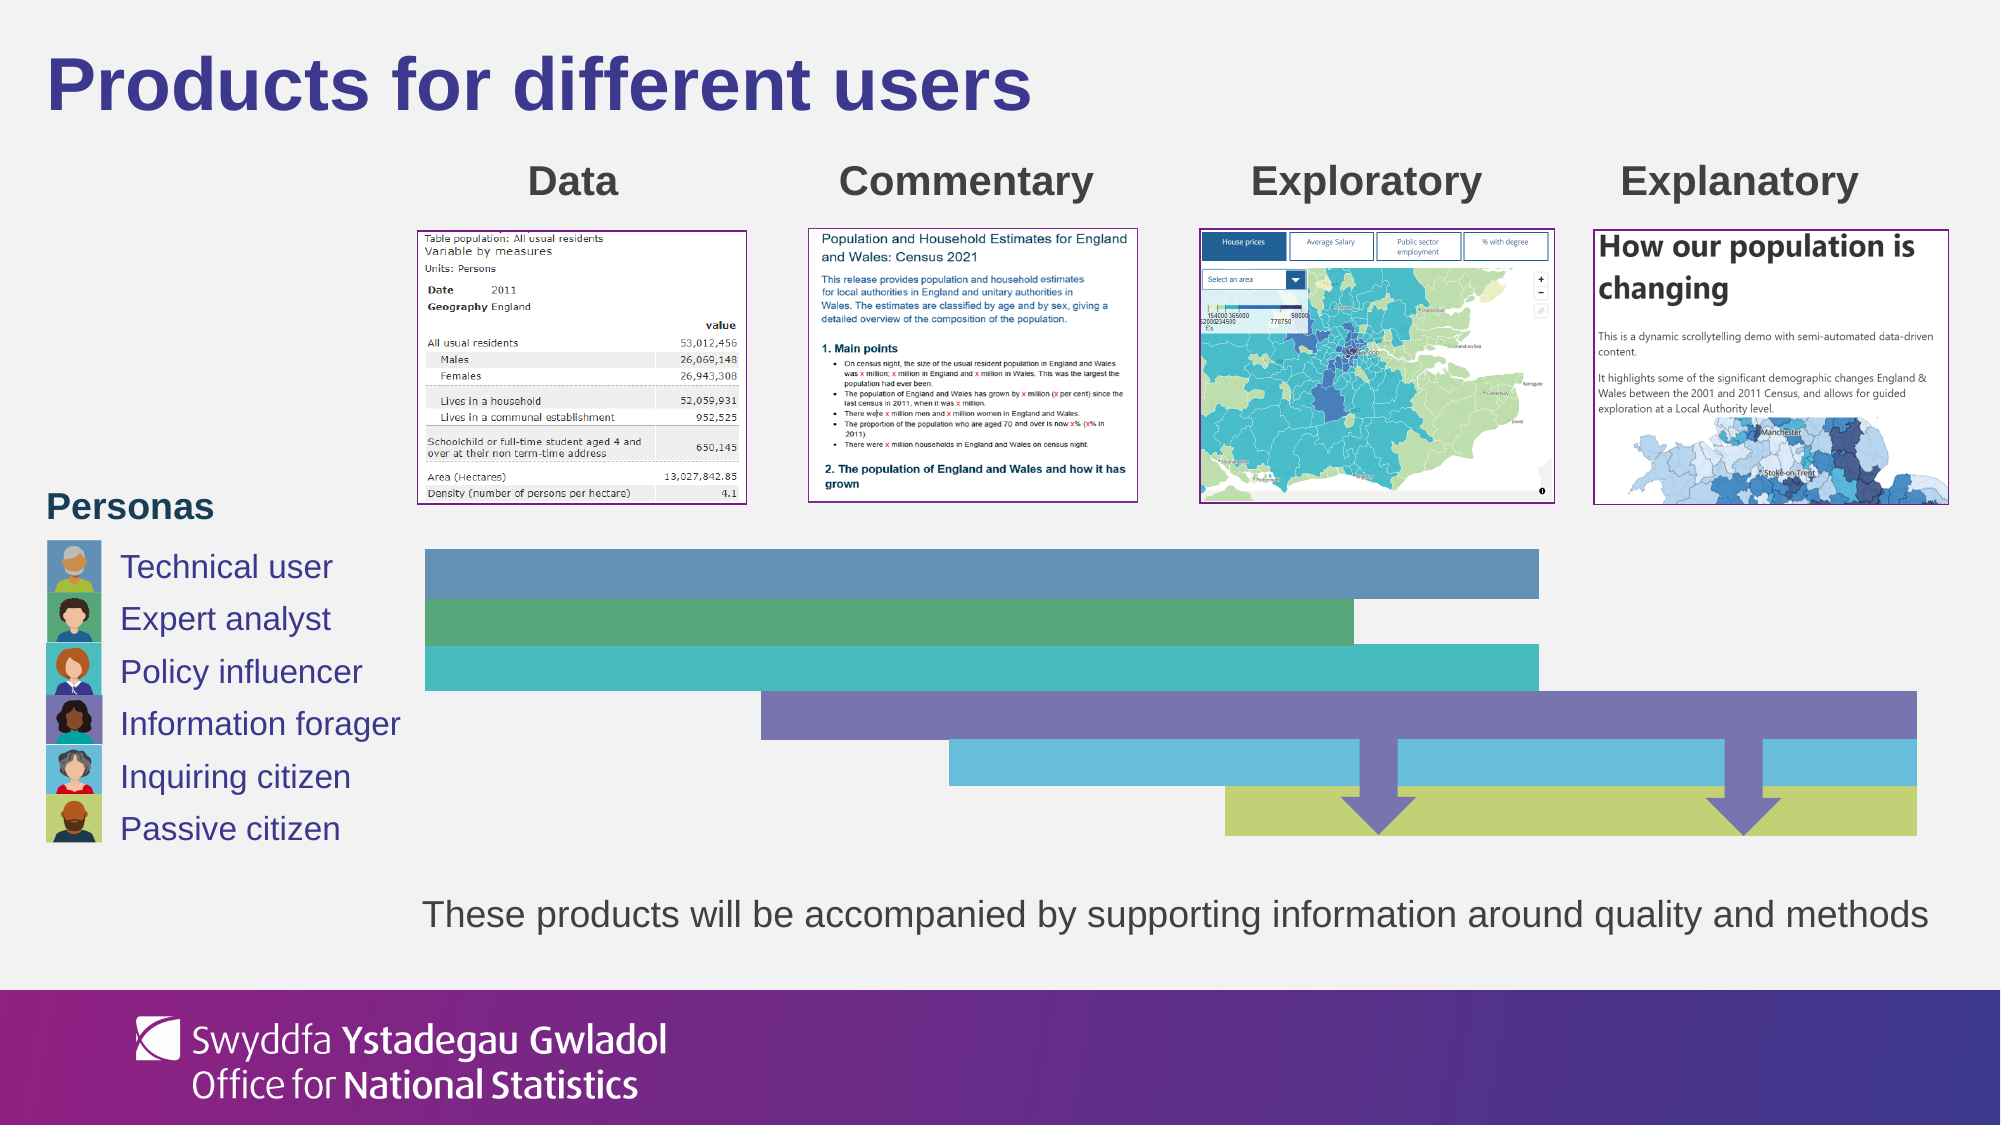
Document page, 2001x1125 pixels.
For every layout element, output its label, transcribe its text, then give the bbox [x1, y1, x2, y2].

text_box [425, 549, 1917, 837]
picture [809, 229, 1137, 502]
text_box Commentary [823, 146, 1120, 213]
text_box These products will be accompanied by supporting information around quality and methods [389, 882, 2000, 944]
text_box Exploratory [1235, 146, 1531, 213]
text_box Data [512, 146, 808, 213]
text_box Explanatory [1605, 146, 1901, 213]
title Products for different users [46, 42, 1772, 129]
text_box Technical user Expert analyst Policy influencer Information forager Inquiring citizen Passive citizen [120, 534, 682, 855]
picture [1200, 230, 1554, 503]
picture [418, 231, 746, 504]
text_box Personas [46, 473, 232, 535]
picture [1594, 230, 1948, 504]
picture [46, 540, 103, 843]
